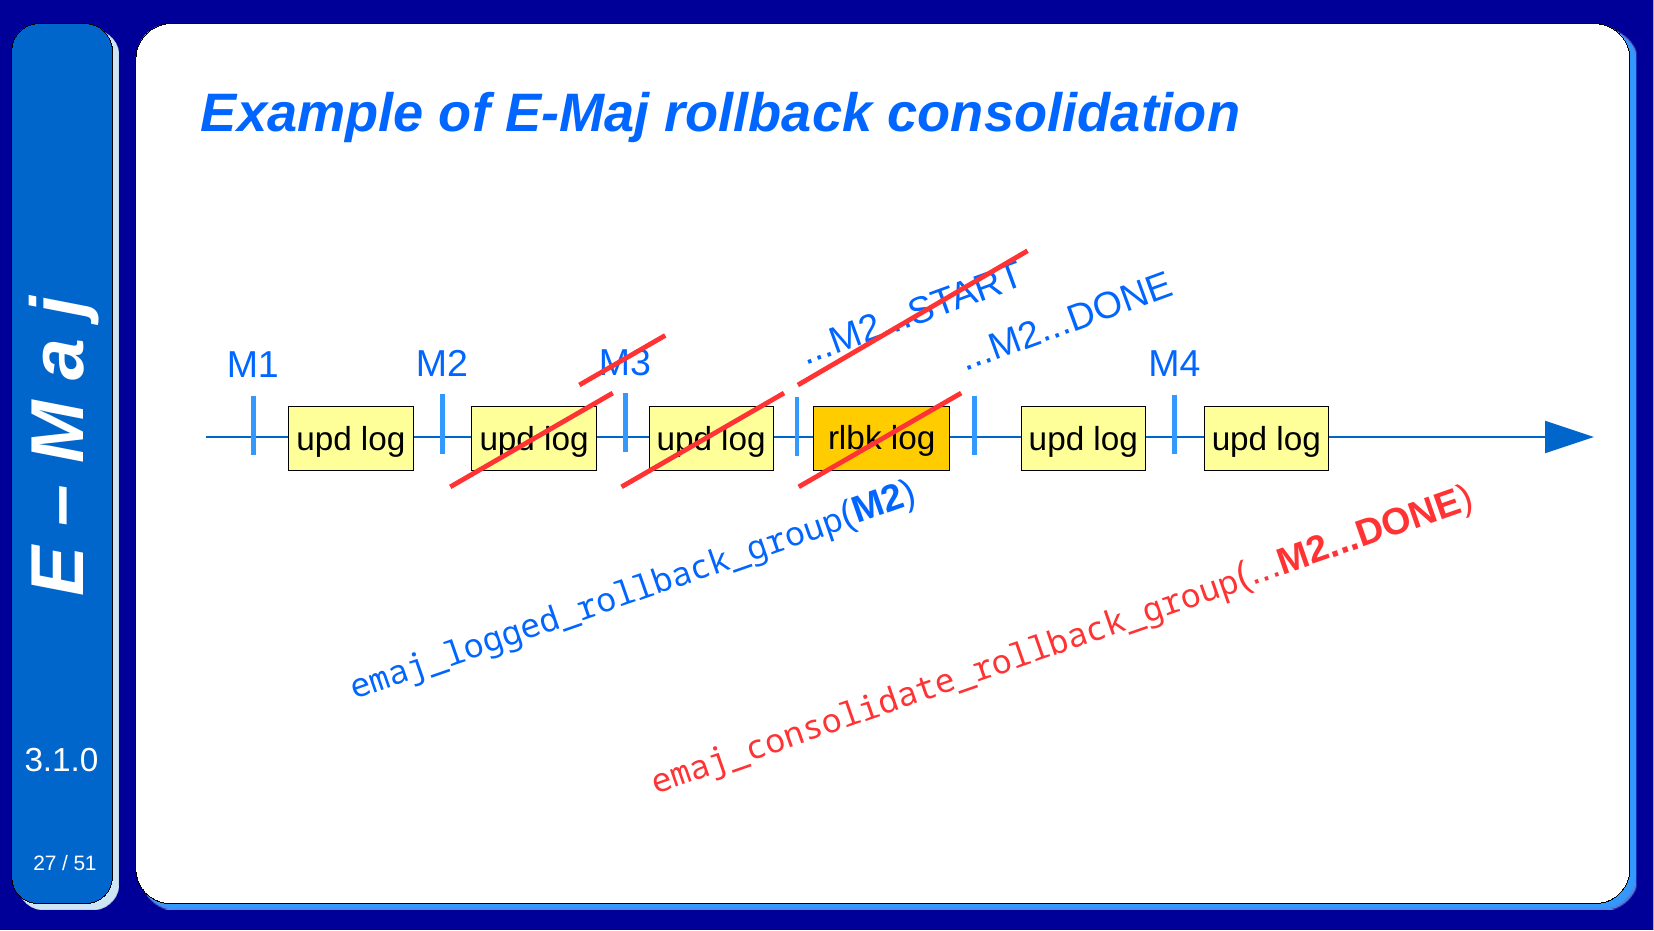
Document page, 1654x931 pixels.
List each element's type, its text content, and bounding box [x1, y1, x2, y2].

text_box ...M2...START [777, 241, 1046, 383]
text_box ...M2...DONE [937, 250, 1195, 391]
text_box upd log [485, 406, 597, 471]
text_box upd log [288, 406, 414, 471]
text_box M3 [584, 334, 661, 378]
text_box M1 [212, 336, 294, 394]
title Example of E-Maj rollback consolidation [200, 34, 1575, 191]
text_box upd log [656, 406, 774, 471]
text_box upd log [1021, 406, 1146, 471]
text_box upd log [649, 406, 755, 467]
text_box M3 [584, 339, 666, 392]
text_box emaj_consolidate_rollback_group(...M2...DONE) [627, 462, 1499, 825]
text_box rlbk log [813, 406, 932, 471]
text_box upd log [1204, 406, 1329, 471]
text_box M2 [401, 335, 483, 393]
text_box M4 [1133, 335, 1216, 393]
text_box rlbk log [833, 406, 950, 471]
text_box upd log [471, 406, 583, 471]
text_box emaj_logged_rollback_group(M2) [326, 471, 941, 731]
